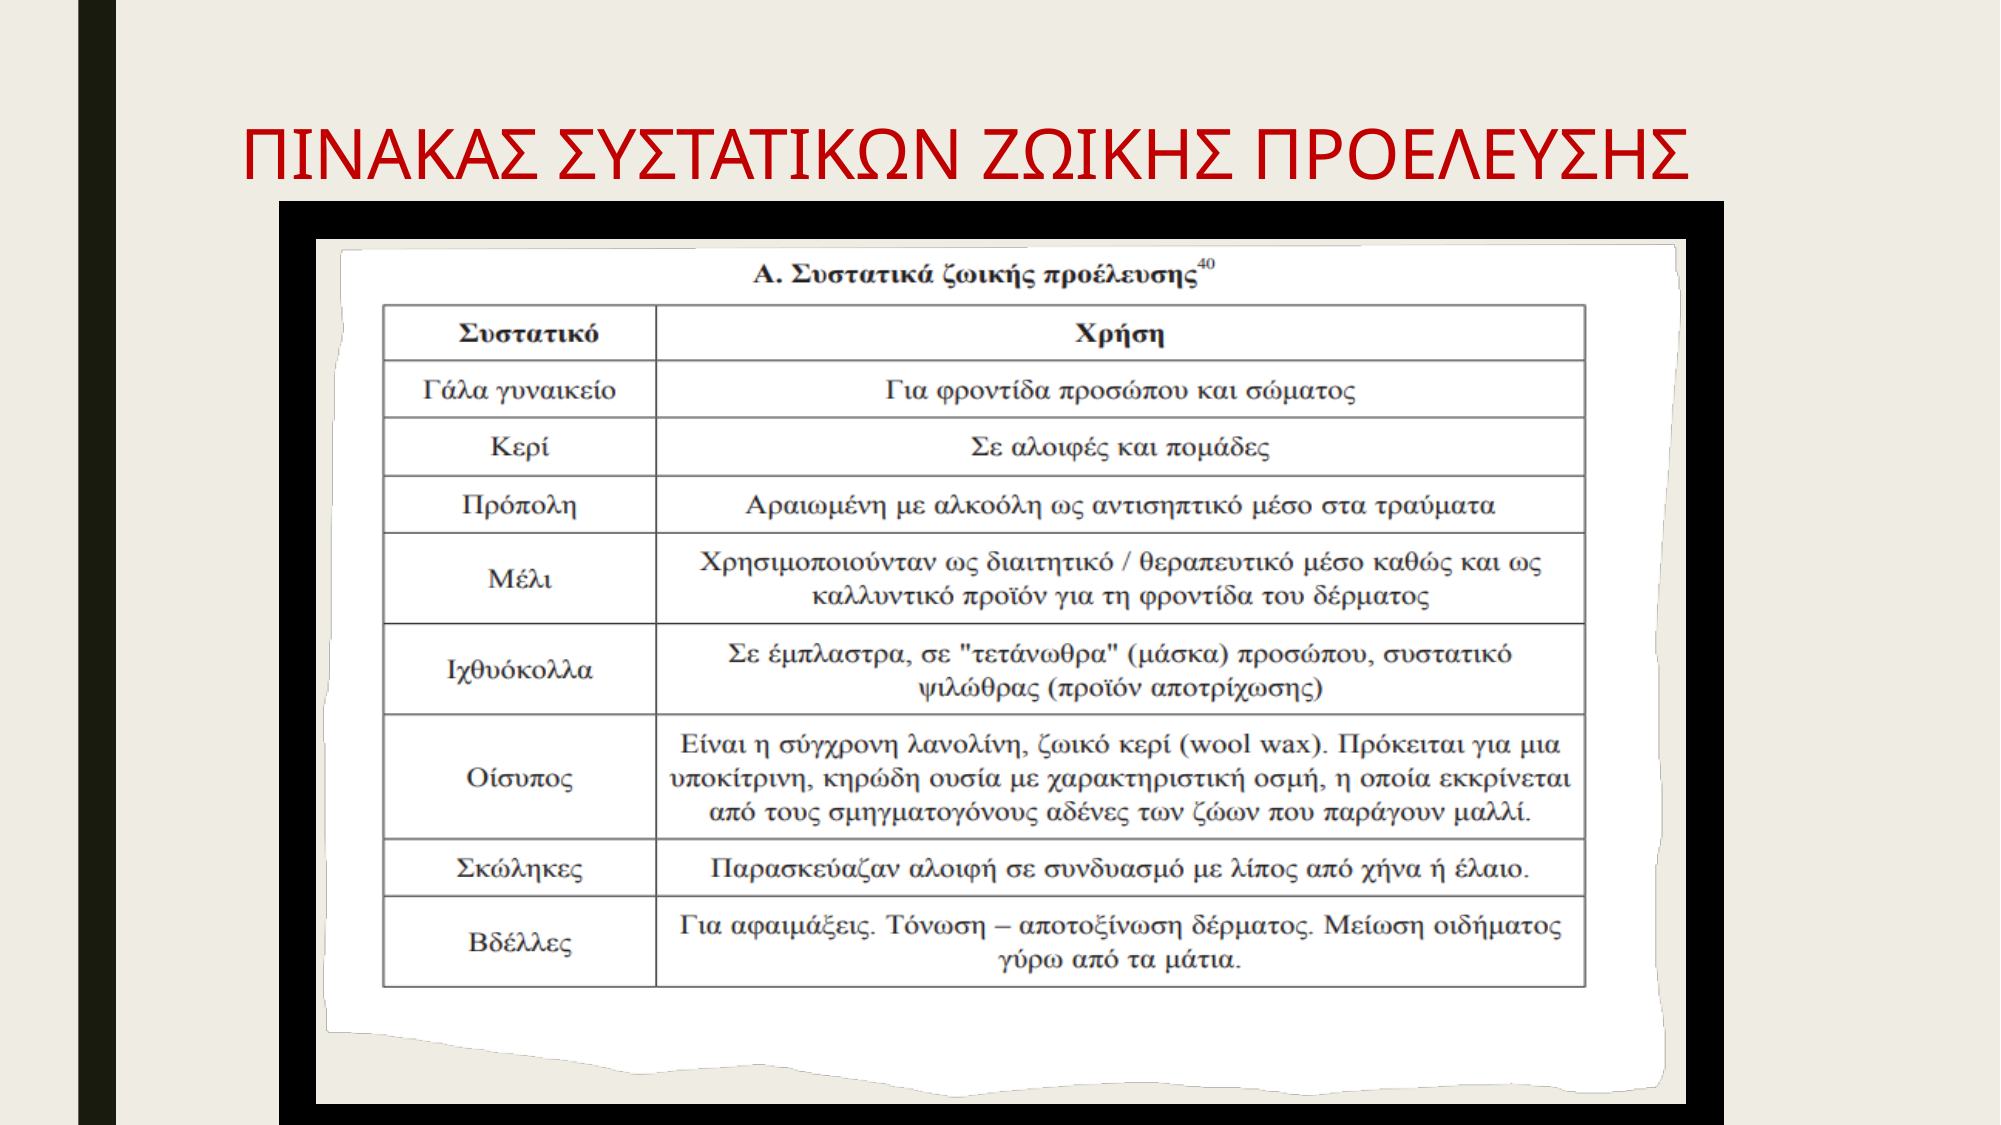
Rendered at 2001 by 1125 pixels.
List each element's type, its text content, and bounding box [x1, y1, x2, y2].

title ΠΙΝΑΚΑΣ ΣΥΣΤΑΤΙΚΩΝ ΖΩΙΚΗΣ ΠΡΟΕΛΕΥΣΗΣ [225, 112, 1801, 268]
picture [316, 238, 1687, 1104]
